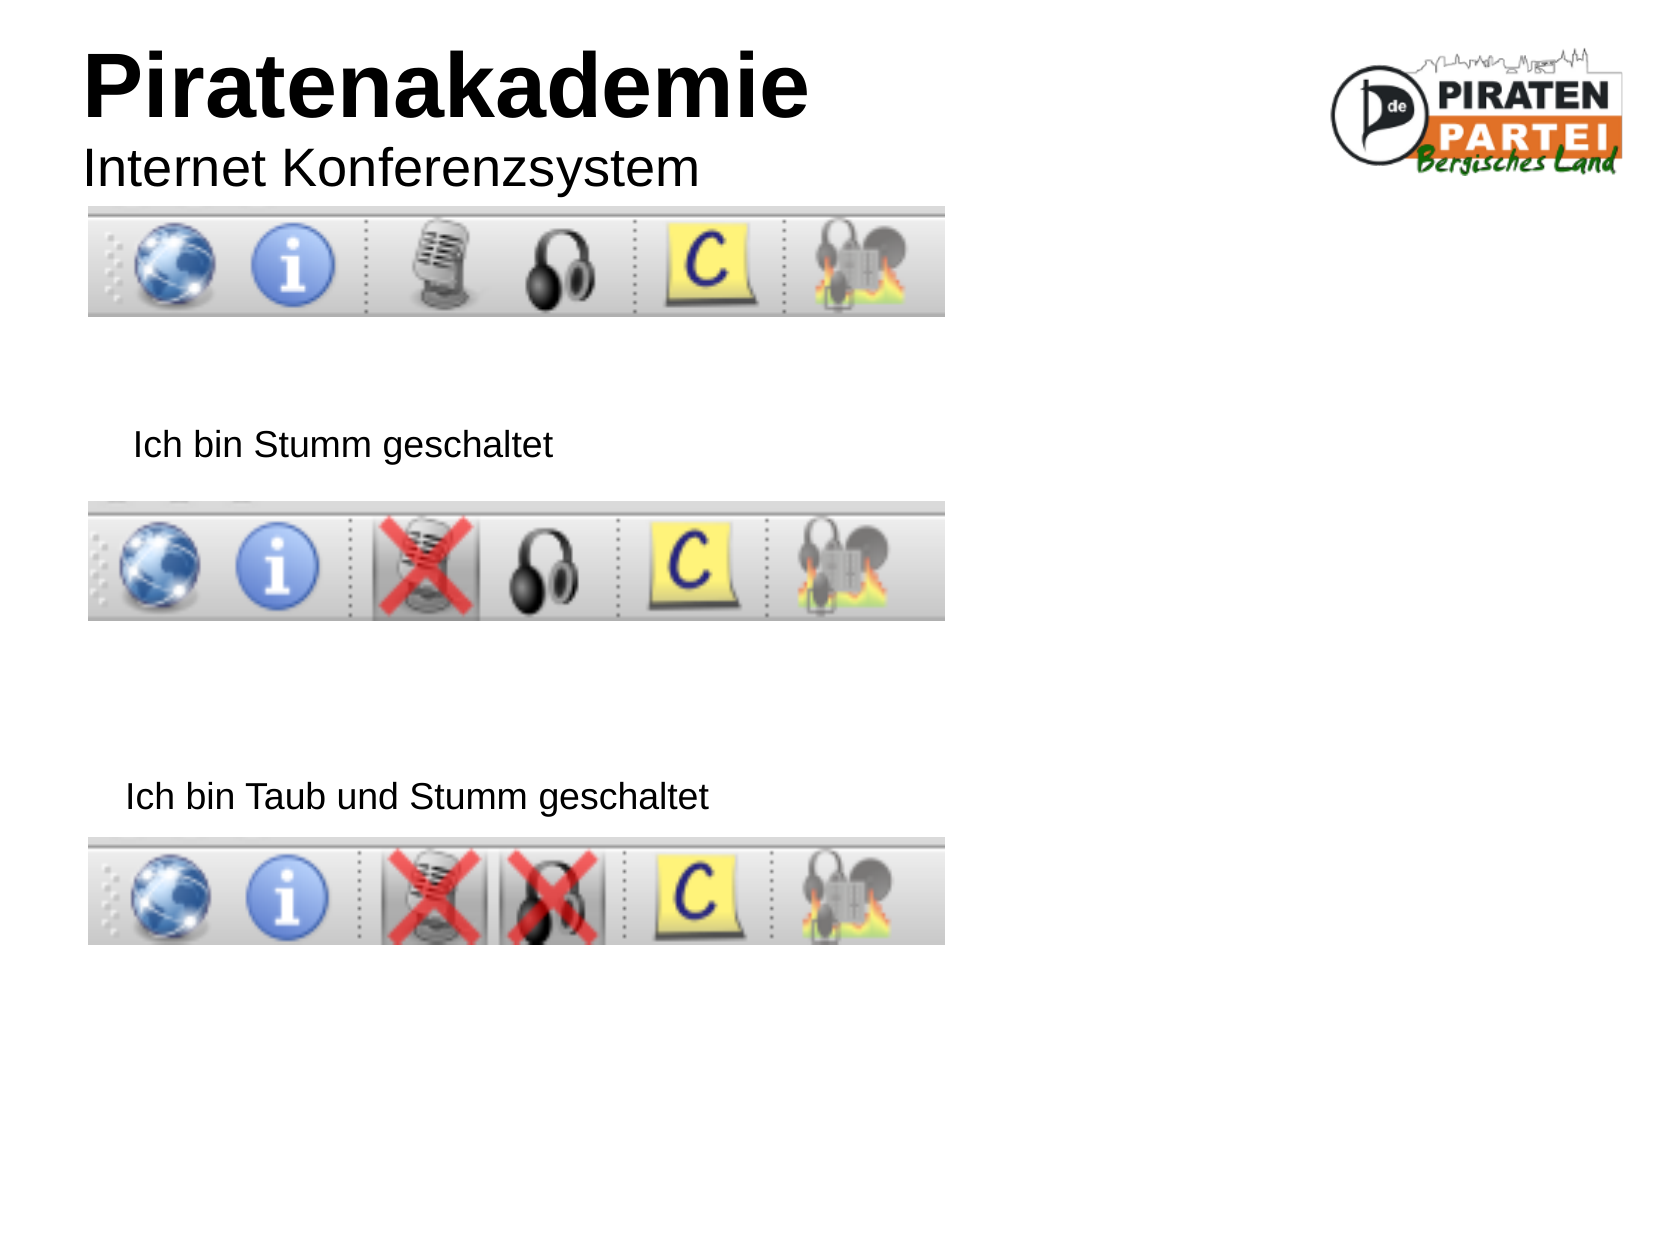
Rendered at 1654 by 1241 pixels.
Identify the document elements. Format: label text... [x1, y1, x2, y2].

picture [88, 206, 945, 317]
picture [1328, 47, 1625, 176]
picture [88, 837, 945, 945]
text_box Ich bin Stumm geschaltet [118, 415, 569, 473]
text_box Ich bin Taub und Stumm geschaltet [110, 767, 726, 825]
title Piratenakademie Internet Konferenzsystem [82, 34, 1571, 198]
picture [88, 501, 945, 621]
